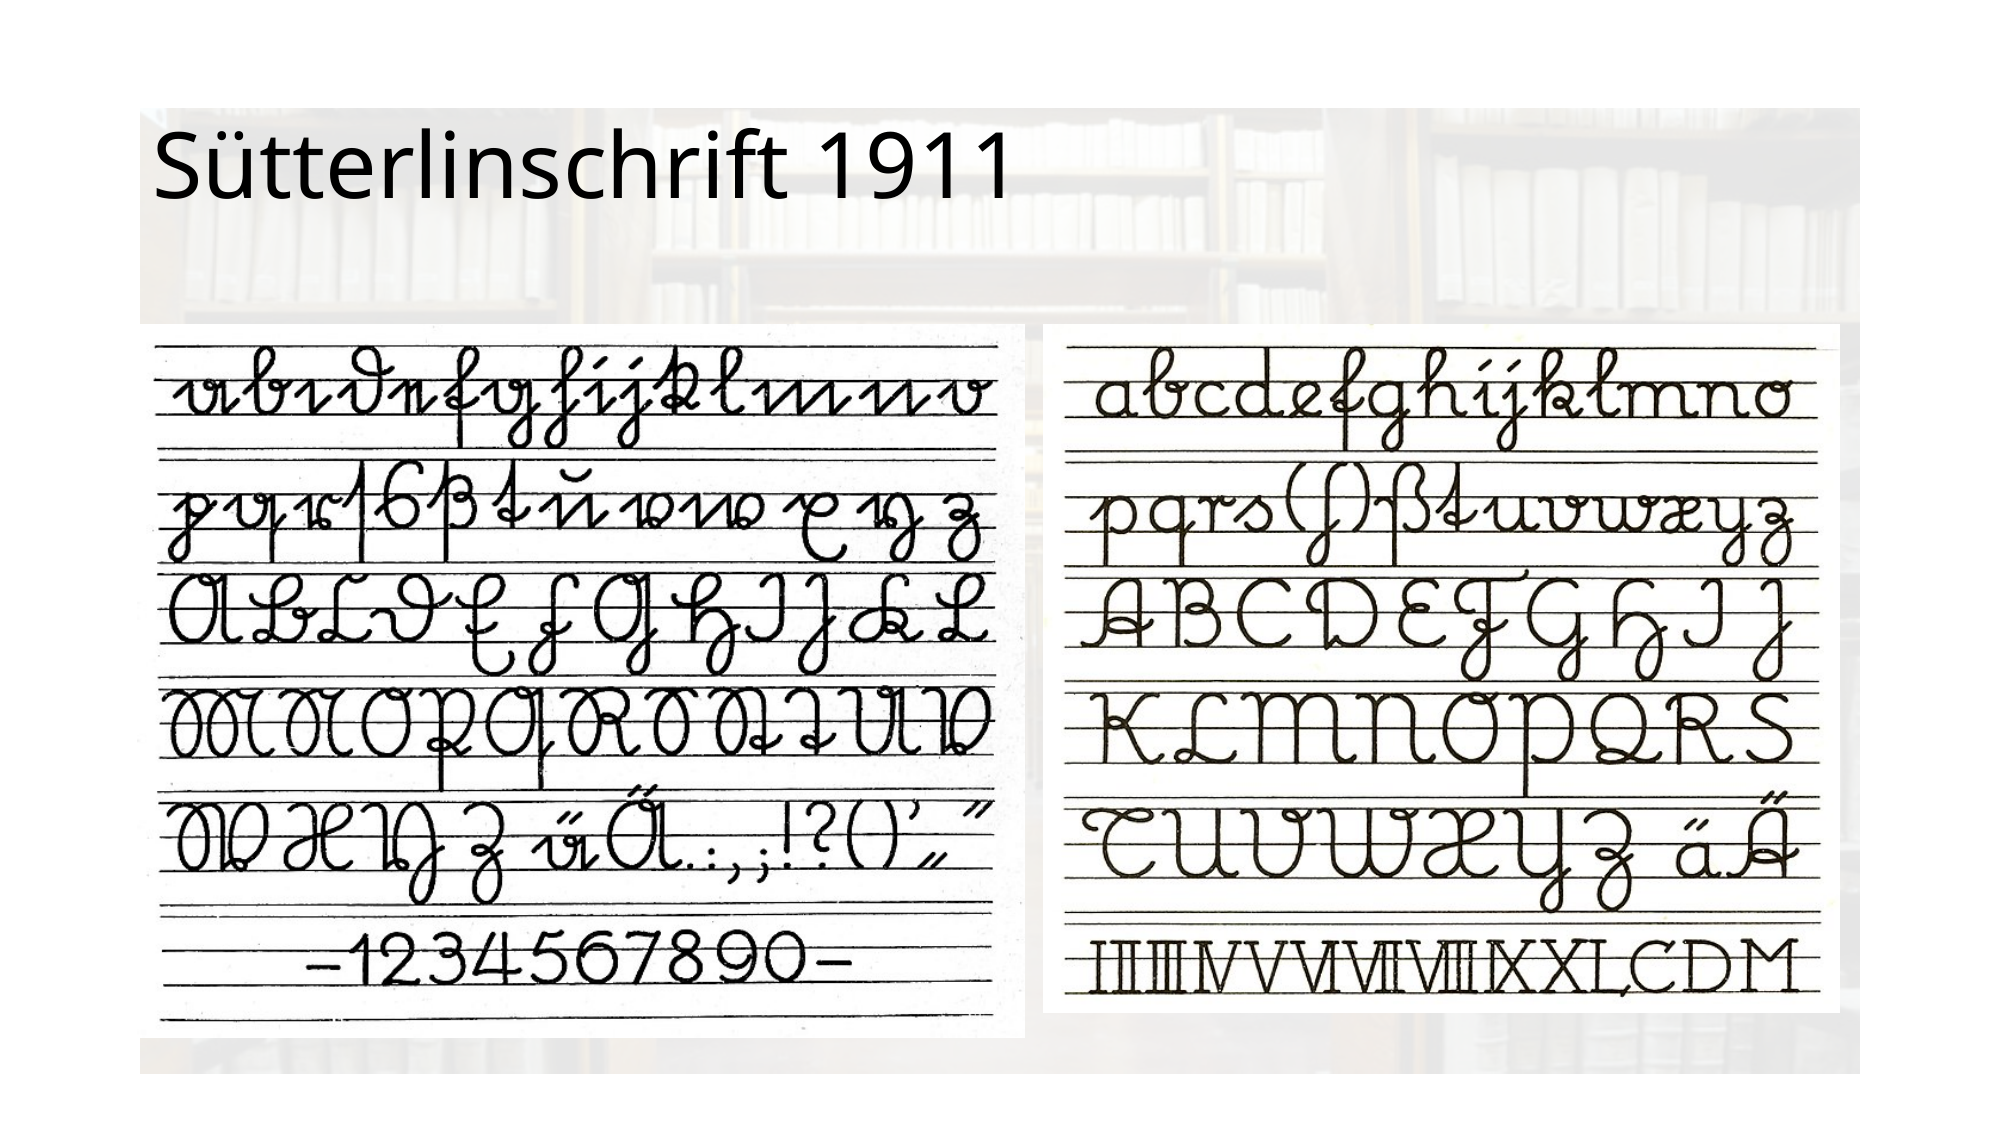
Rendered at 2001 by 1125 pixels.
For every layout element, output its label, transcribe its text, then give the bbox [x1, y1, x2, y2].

picture [137, 278, 1860, 1074]
title Sütterlinschrift 1911 [137, 59, 1863, 278]
